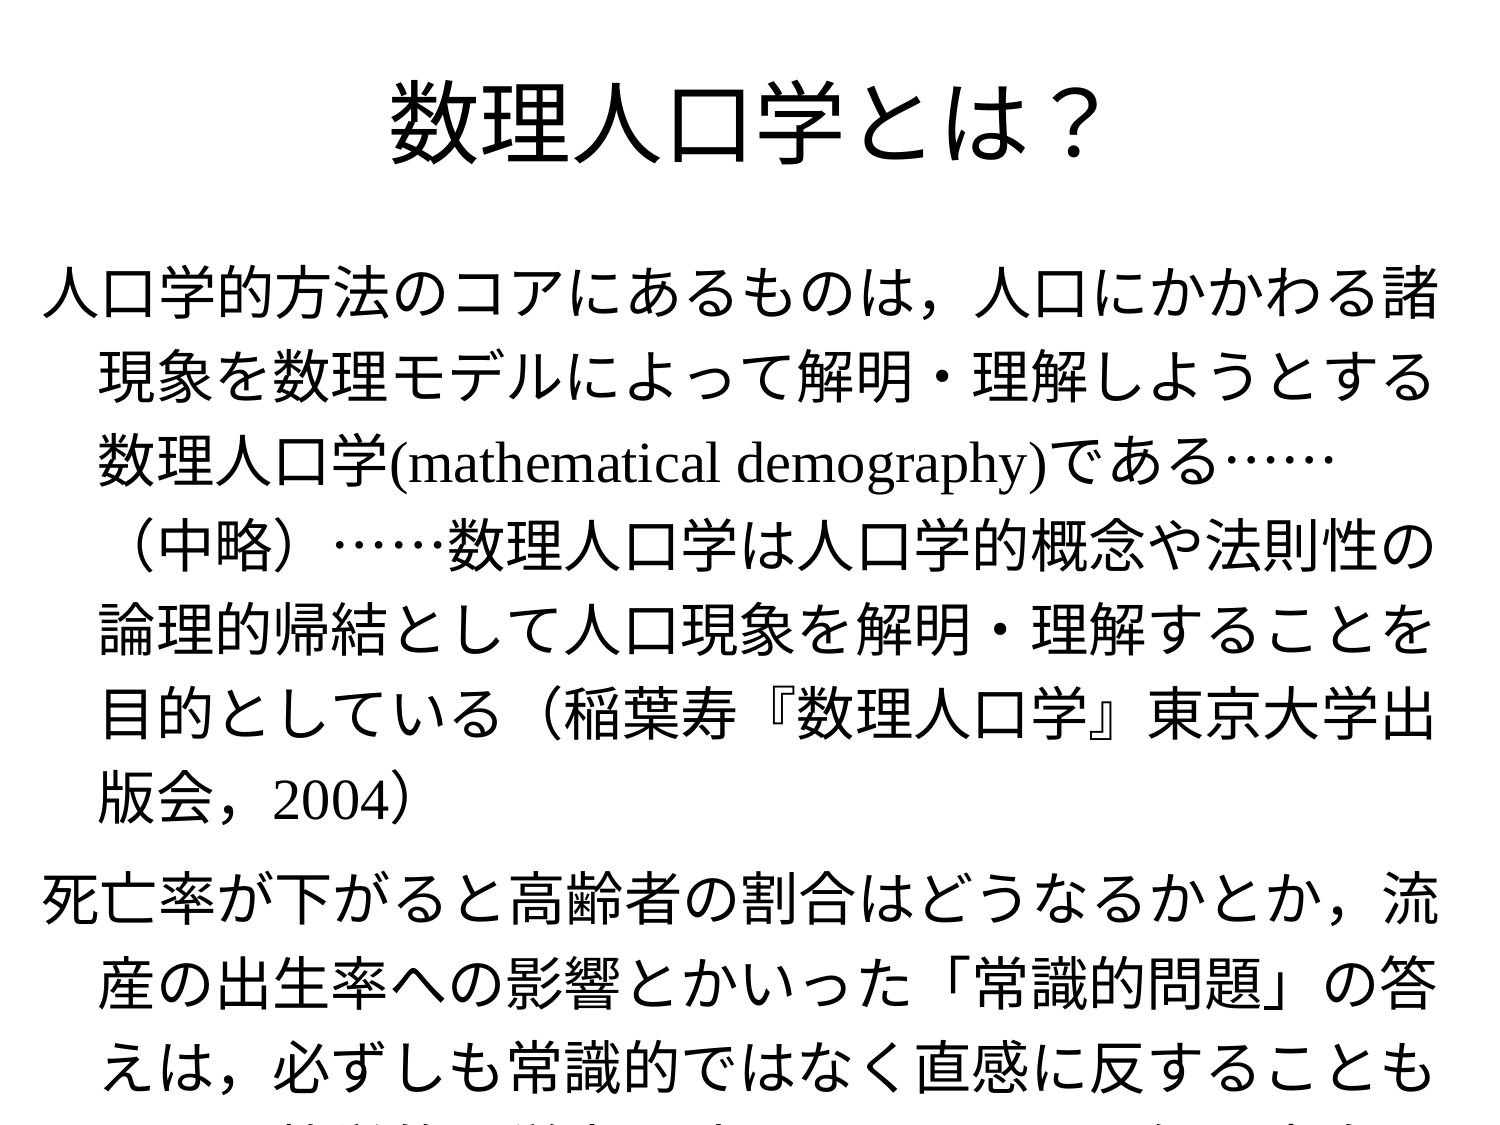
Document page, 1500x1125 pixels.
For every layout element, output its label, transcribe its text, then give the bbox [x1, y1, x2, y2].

title 数理人口学とは？ [117, 39, 1393, 196]
list 人口学的方法のコアにあるものは，人口にかかわる諸現象を数理モデルによって解明・理解しようとする数理人口学(mathematical demography)である……（中略）……数理人口学は人口学的概念や法則性の論理的帰結として人口現象を解明・理解することを目的としている（稲葉寿『数理人口学』東京大学出版会，2004） 死亡率が下がると高齢者の割合はどうなるかとか，流産の出生率への影響とかいった「常識的問題」の答えは，必ずしも常識的ではなく直感に反することもある。数学的に厳密な論理により正しい解の方向を示すことが数理人口学の目的である（抄訳，Keyfitz N, “Applied Mathematical Demography 2nd ed.”, Springer-Verlag, 1985.） [41, 246, 1448, 1086]
